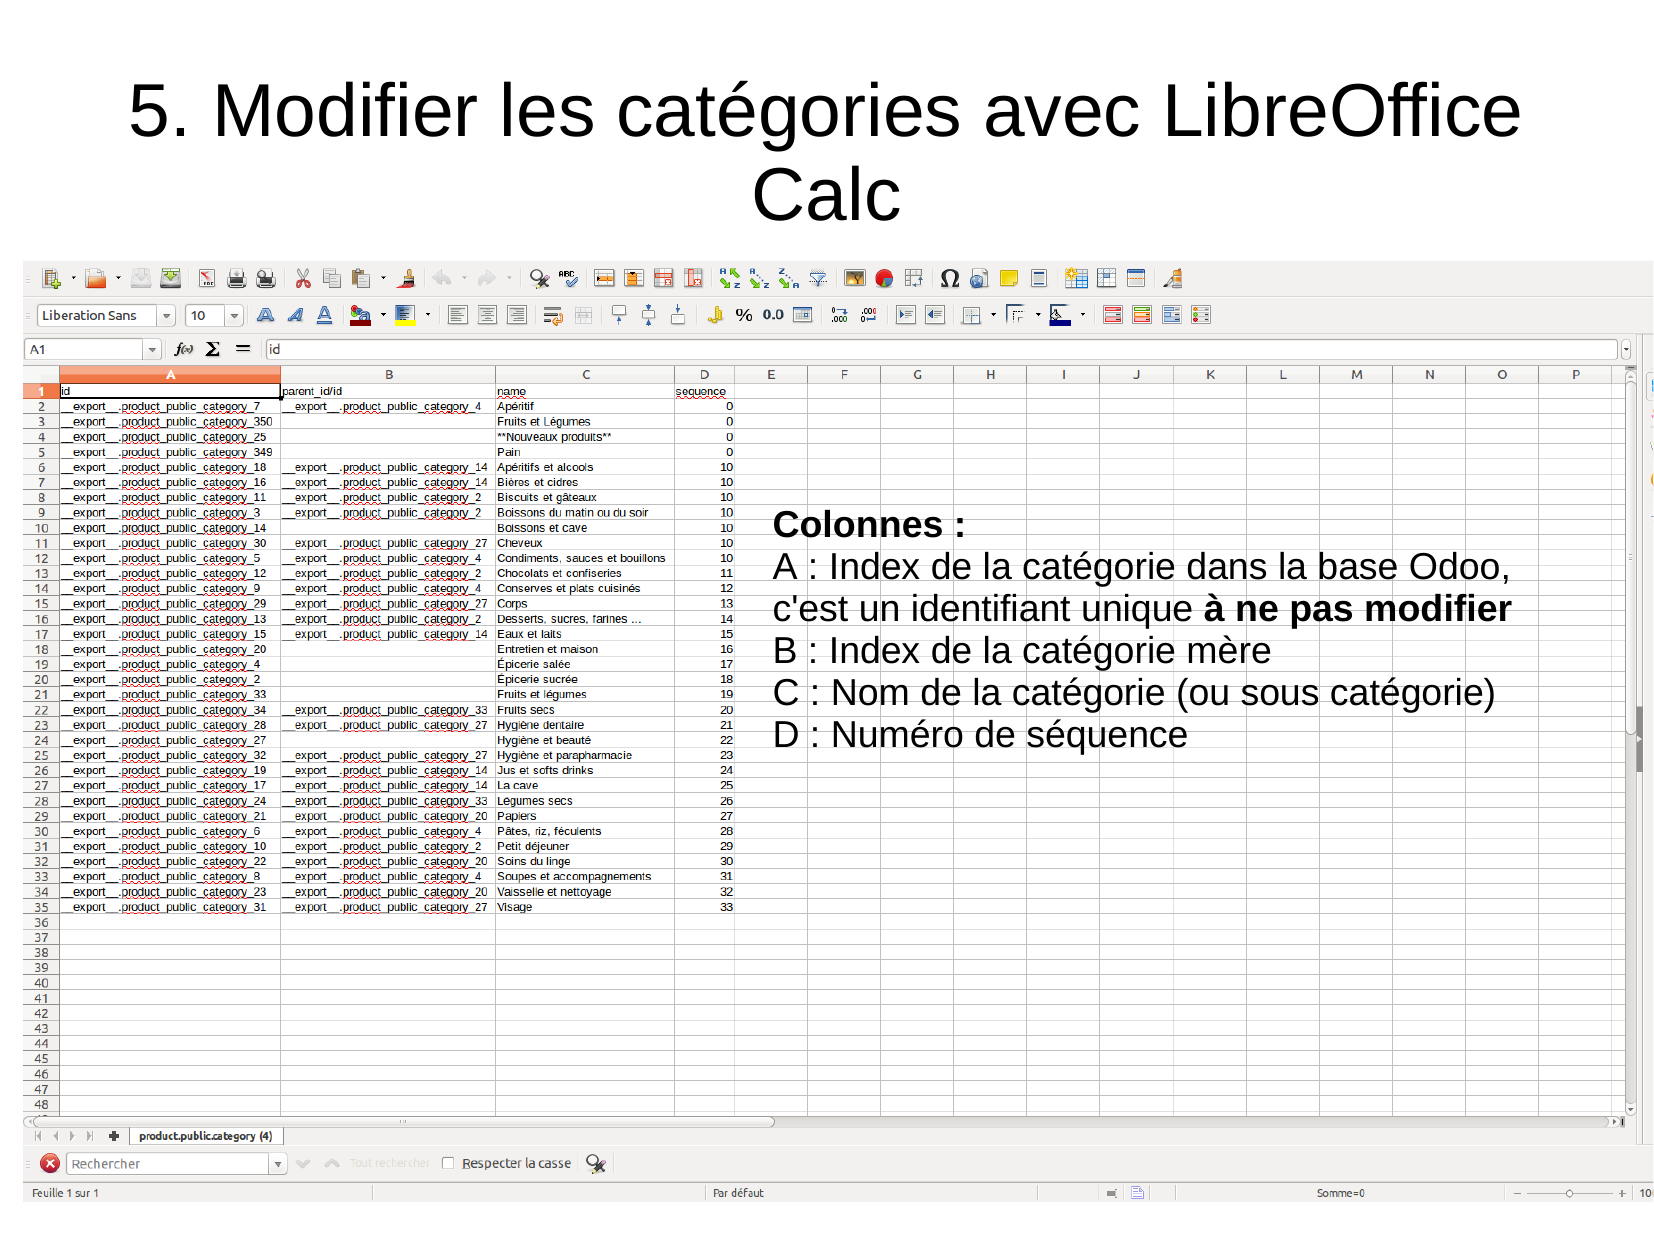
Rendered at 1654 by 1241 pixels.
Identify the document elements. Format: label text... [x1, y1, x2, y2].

title 5. Modifier les catégories avec LibreOffice Calc [82, 49, 1571, 257]
text_box Colonnes : A : Index de la catégorie dans la base Odoo, c'est un identifiant unique à ne pas modifier B : Index de la catégorie mère C : Nom de la catégorie (ou sous catégorie) D : Numéro de séquence [757, 496, 1528, 763]
picture [23, 260, 1654, 1202]
